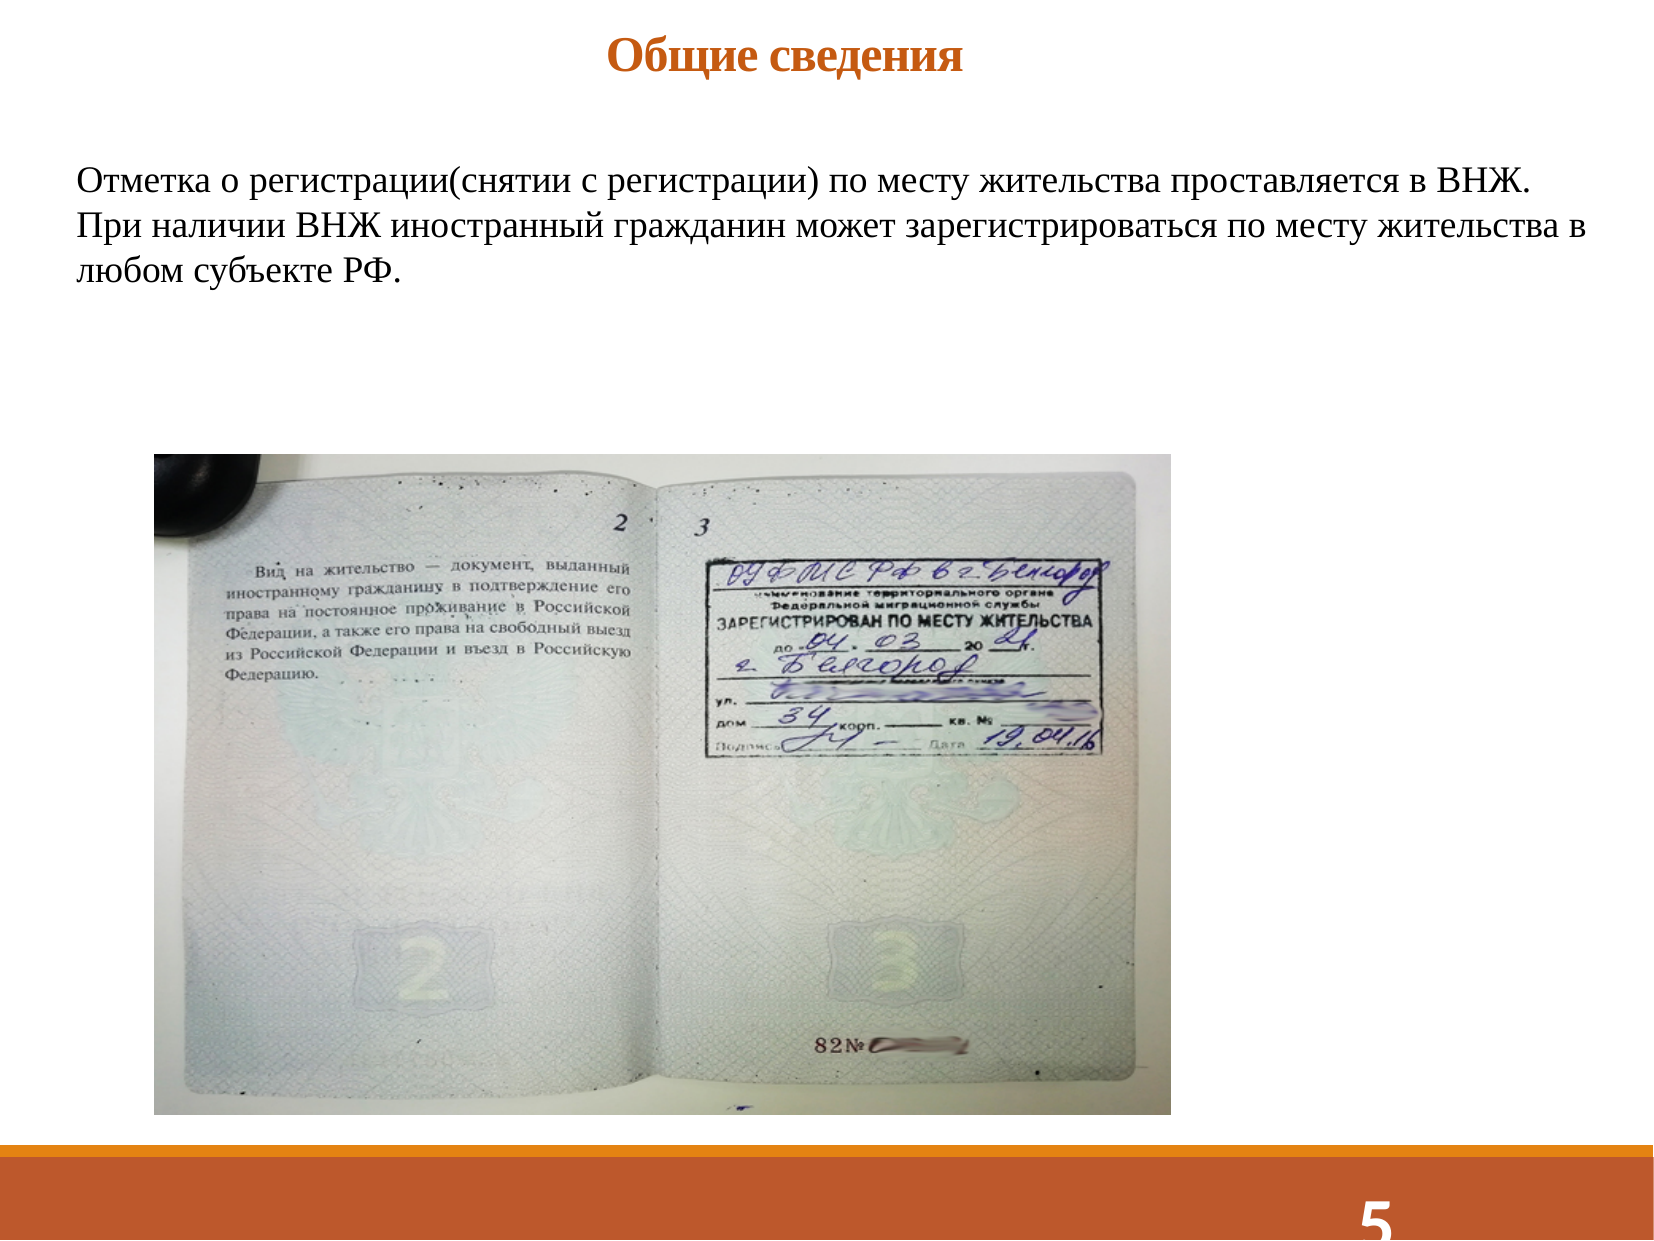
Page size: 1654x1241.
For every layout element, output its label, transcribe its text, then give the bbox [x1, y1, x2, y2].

text_box Общие сведения [61, 23, 1508, 83]
text_box [1342, 1168, 1521, 1235]
text_box Отметка о регистрации(снятии с регистрации) по месту жительства проставляется в ВНЖ. При наличии ВНЖ иностранный гражданин может зарегистрироваться по месту жительства в любом субъекте РФ. [62, 147, 1621, 297]
picture [154, 454, 1171, 1115]
